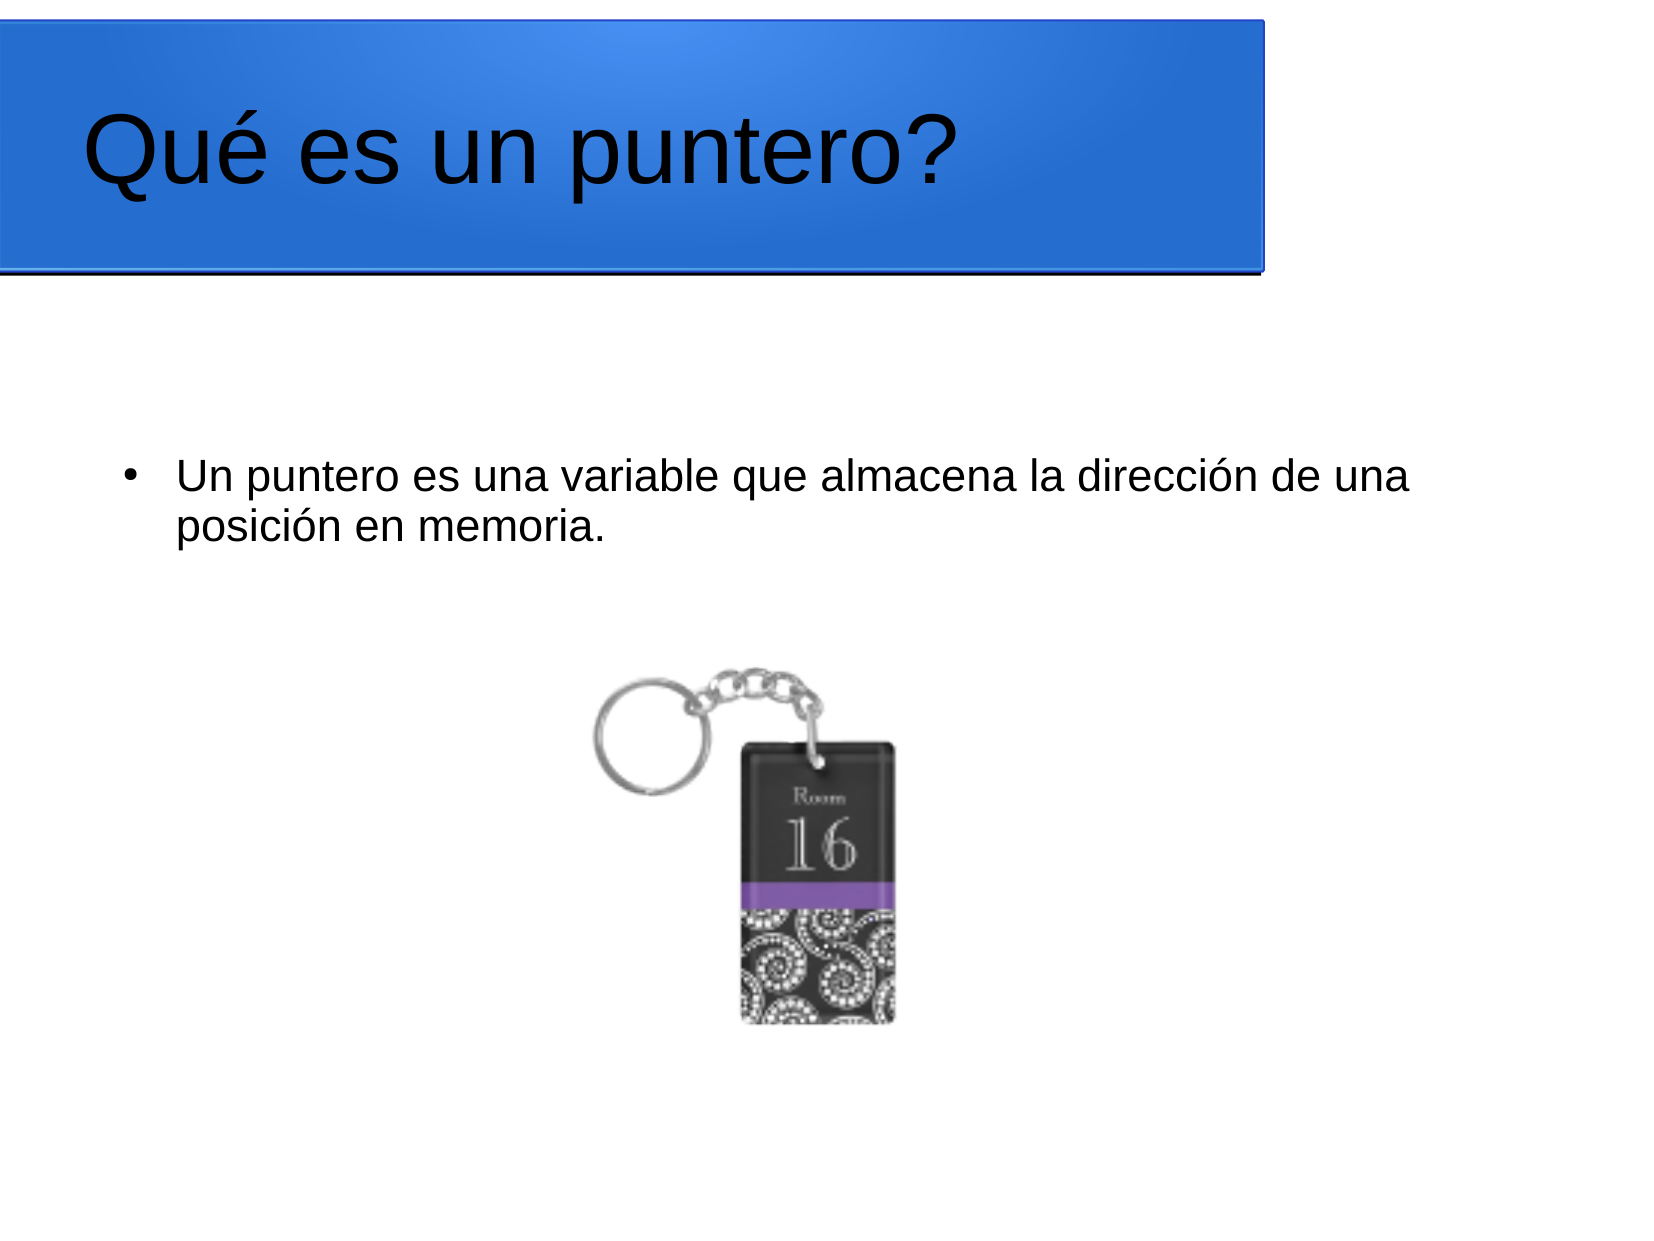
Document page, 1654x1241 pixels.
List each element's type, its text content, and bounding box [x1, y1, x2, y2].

title Qué es un puntero? [82, 47, 1235, 252]
picture [560, 657, 942, 1038]
list Un puntero es una variable que almacena la dirección de una posición en memoria. [105, 450, 1576, 1019]
